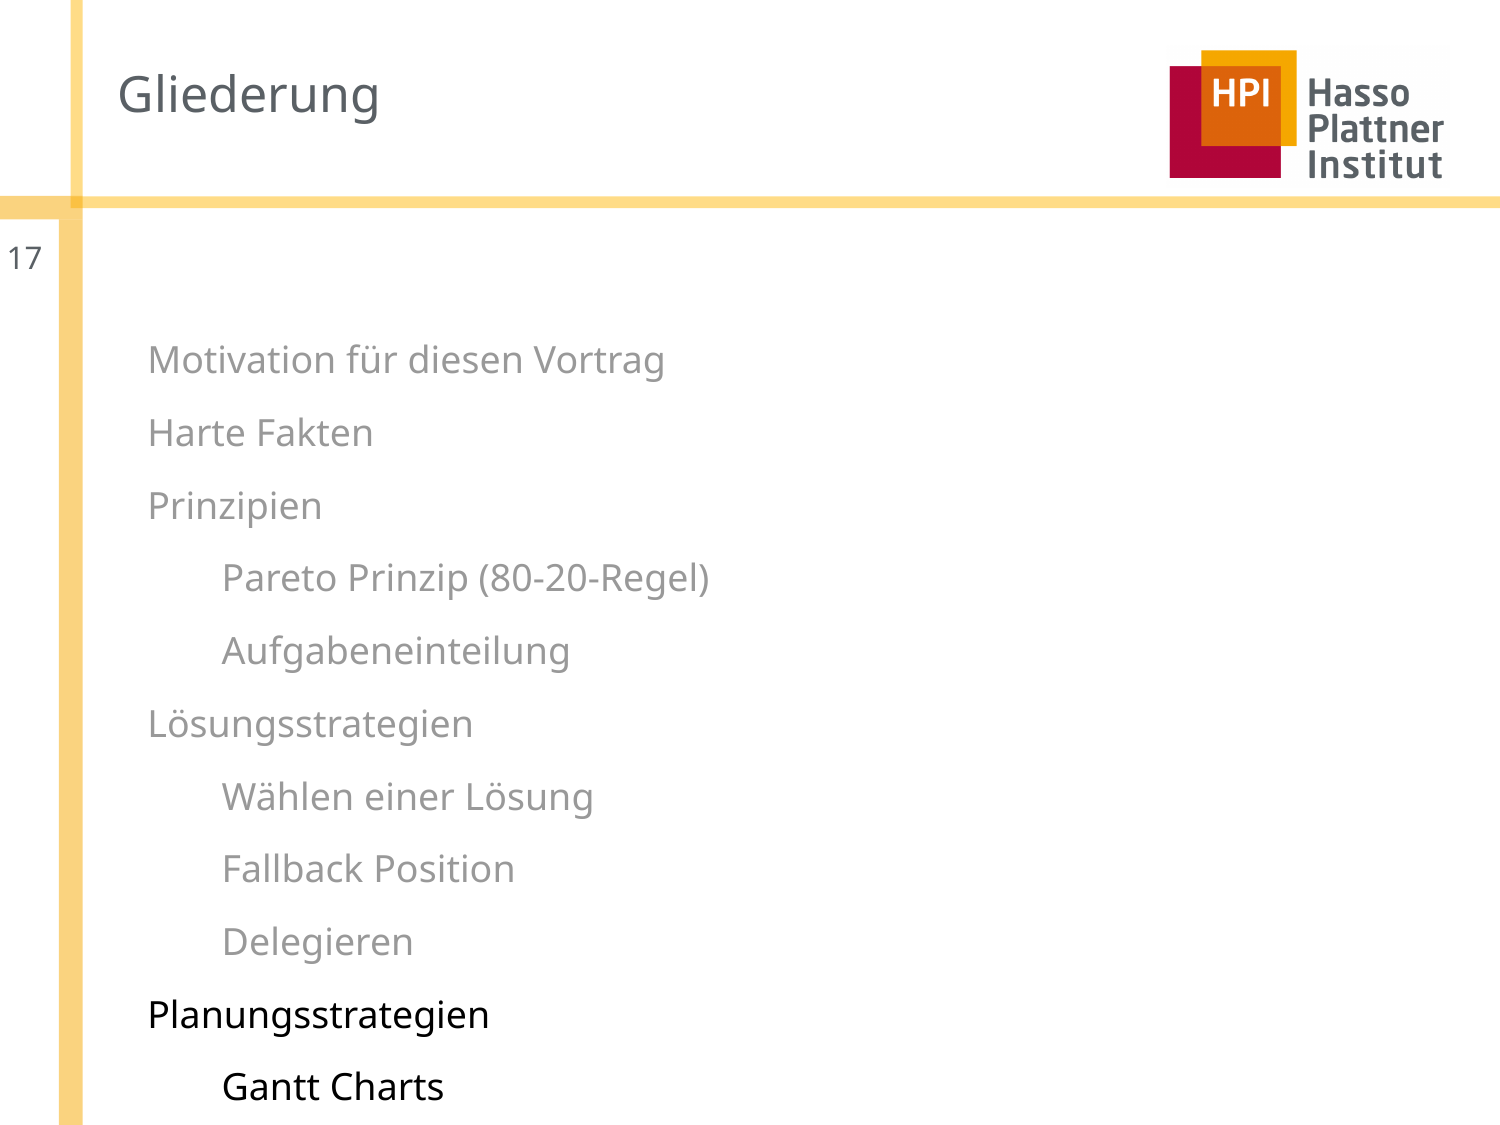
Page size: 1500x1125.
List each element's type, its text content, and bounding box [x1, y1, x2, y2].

list Motivation für diesen Vortrag Harte Fakten Prinzipien Pareto Prinzip (80-20-Regel) Aufgabeneinteilung Lösungsstrategien Wählen einer Lösung Fallback Position Delegieren Planungsstrategien Gantt Charts Einsatz der verschiedenen Techniken im Projekt Umzug [117, 326, 1459, 1102]
title Gliederung [117, 7, 1093, 179]
